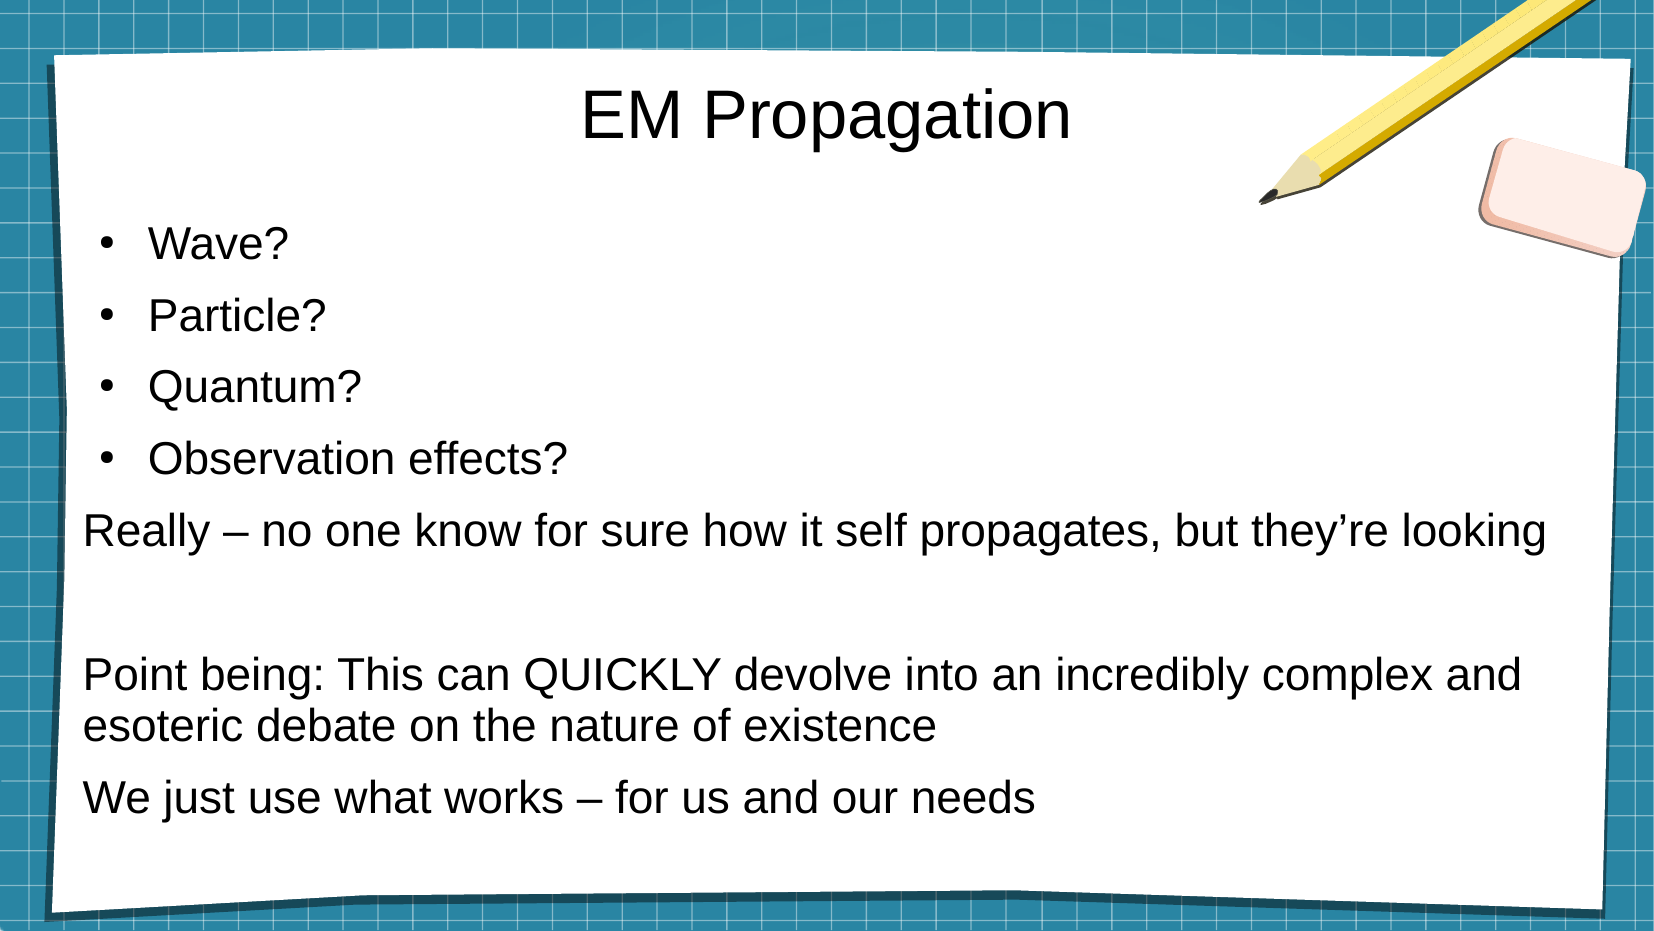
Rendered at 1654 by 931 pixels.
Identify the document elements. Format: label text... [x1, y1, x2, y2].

title EM Propagation [82, 37, 1571, 193]
list Wave? Particle? Quantum? Observation effects? Really – no one know for sure how it self propagates, but they’re looking Point being: This can QUICKLY devolve into an incredibly complex and esoteric debate on the nature of existence We just use what works – for us and our needs [82, 217, 1571, 826]
